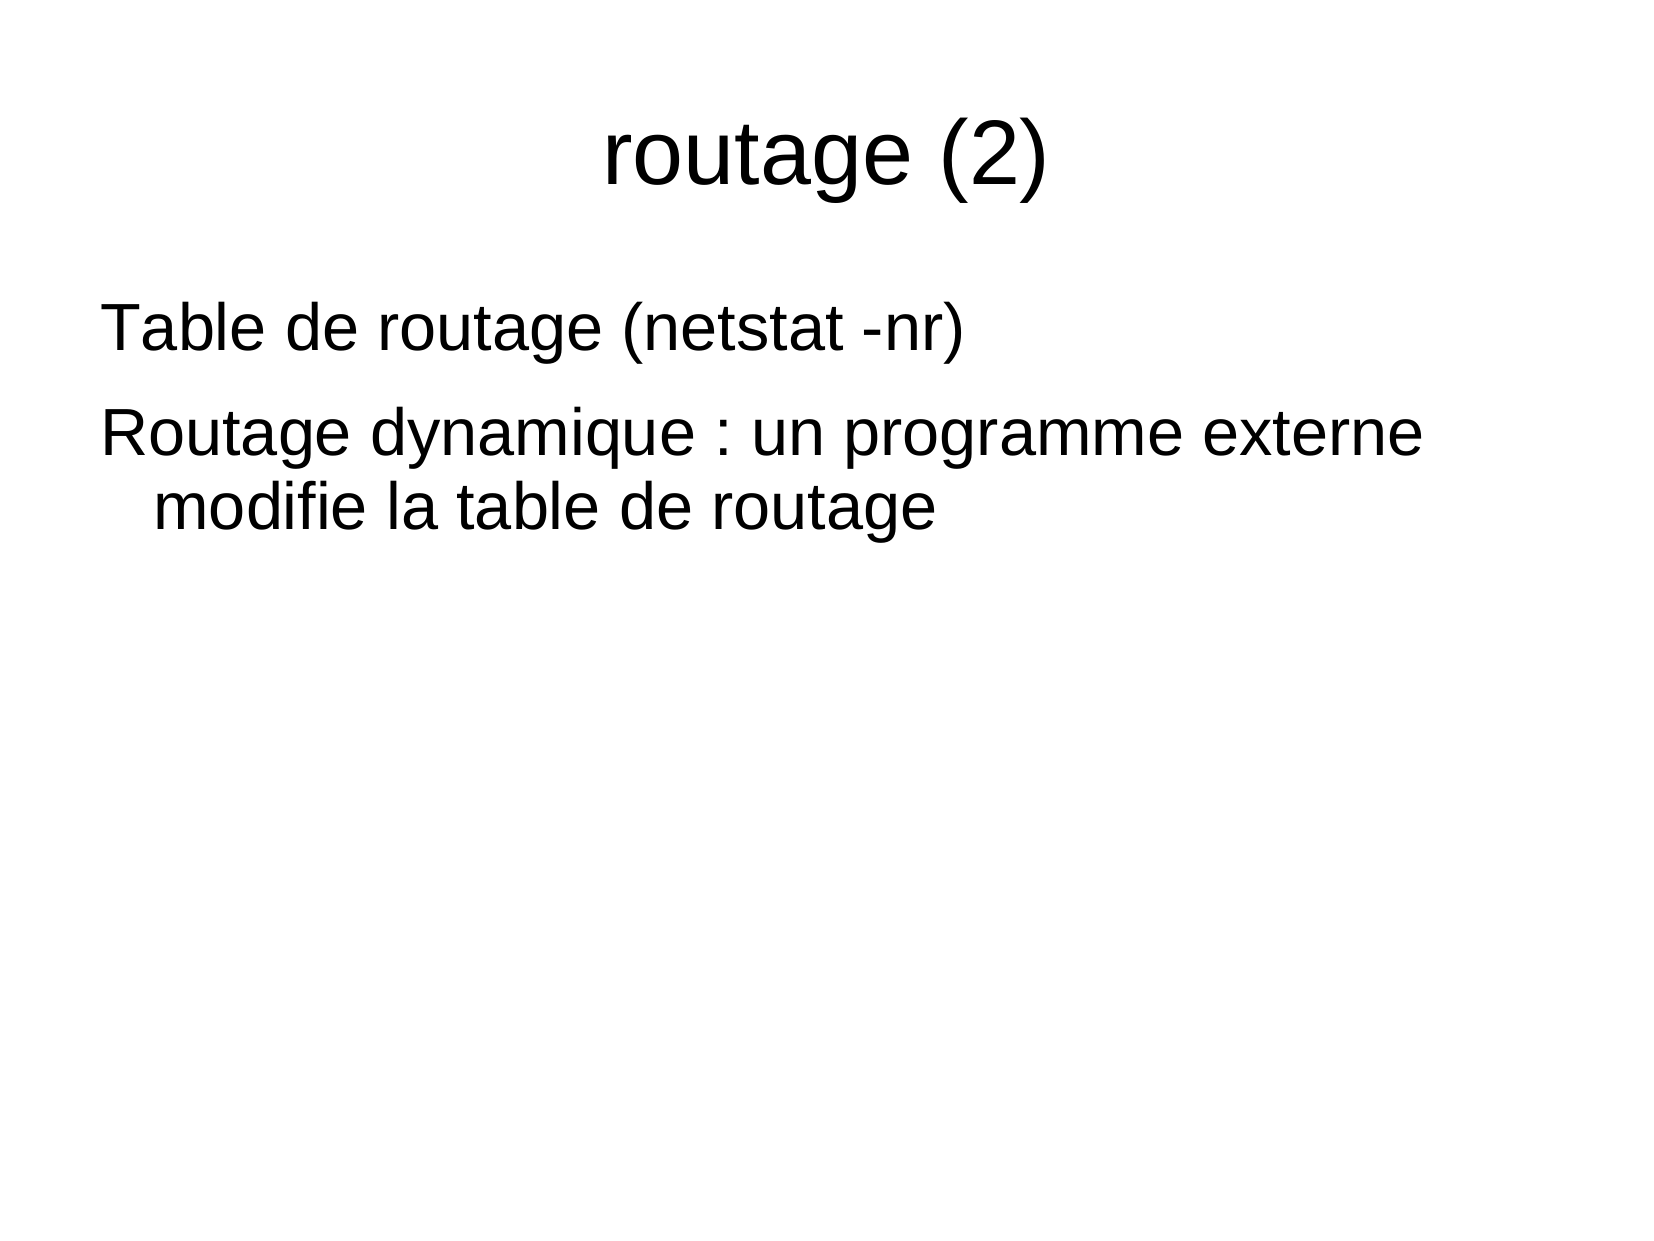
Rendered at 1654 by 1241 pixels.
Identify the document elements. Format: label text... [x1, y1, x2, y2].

list Table de routage (netstat -nr) Routage dynamique : un programme externe modifie la table de routage [82, 290, 1571, 1109]
title routage (2) [82, 49, 1571, 257]
